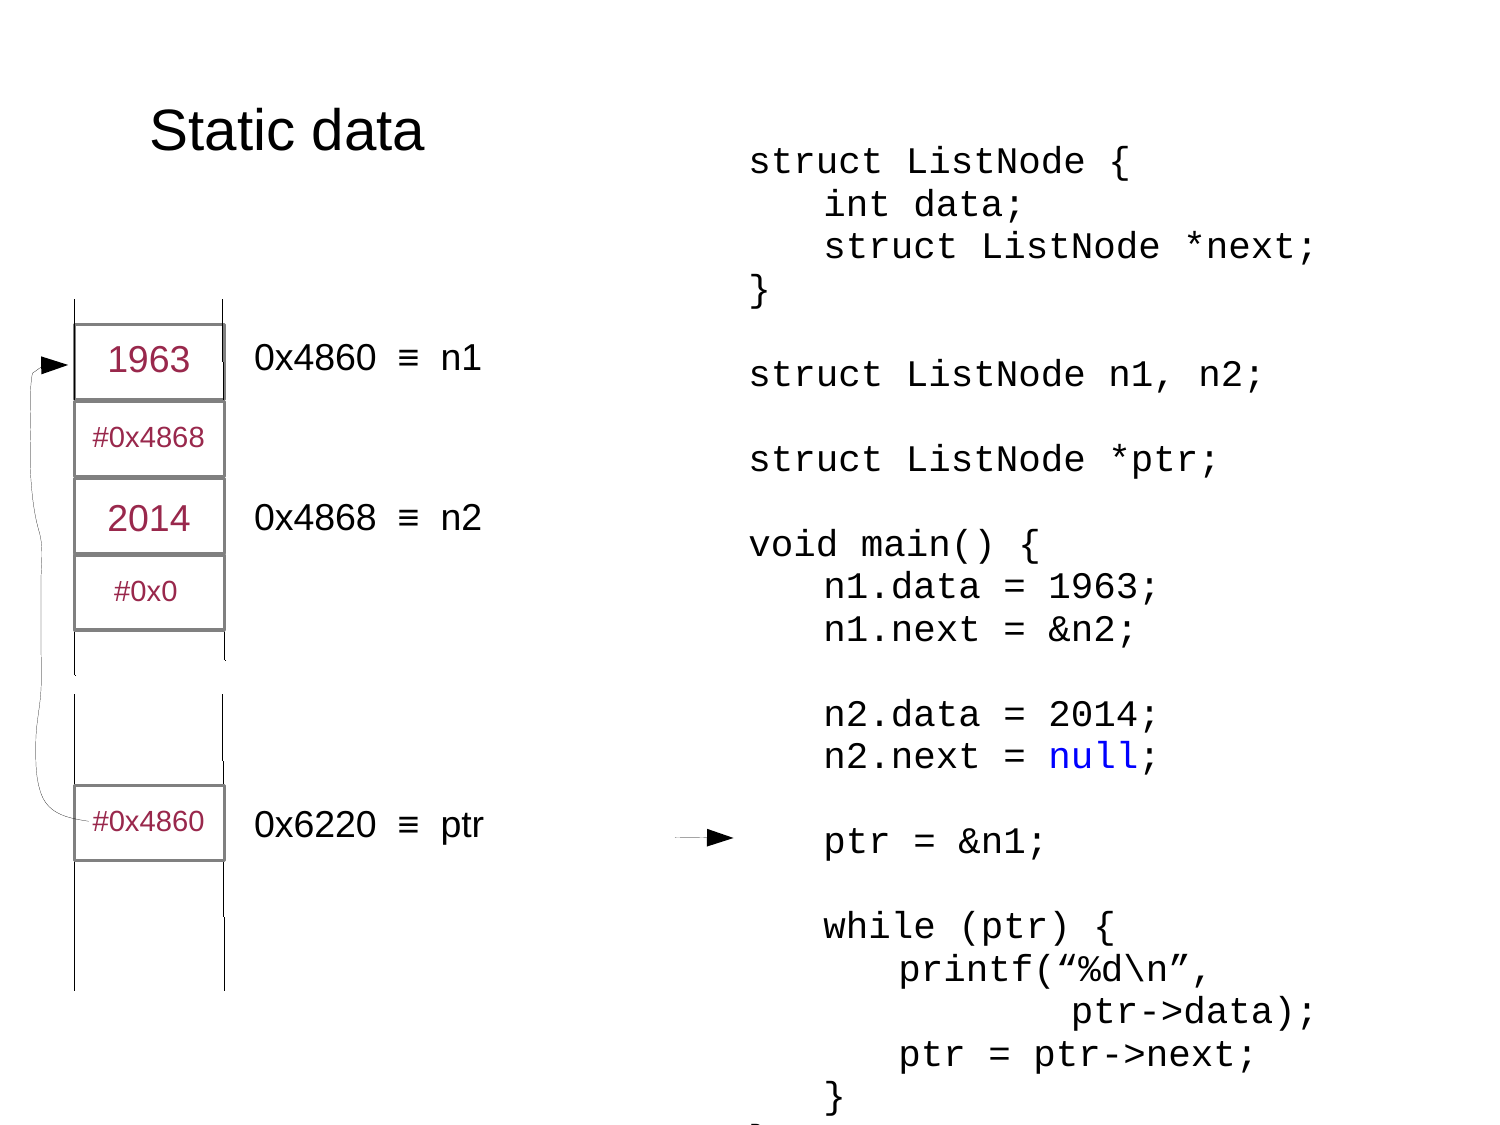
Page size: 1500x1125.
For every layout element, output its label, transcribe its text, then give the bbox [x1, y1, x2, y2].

text_box 1963 [75, 330, 223, 388]
text_box 0x6220 ≡ ptr [239, 796, 705, 856]
text_box #0x4868 [75, 413, 223, 461]
text_box Static data [135, 90, 1156, 235]
text_box 0x4868 ≡ n2 [239, 488, 705, 549]
text_box #0x0 [75, 567, 217, 616]
text_box #0x4860 [75, 797, 223, 845]
text_box 0x4860 ≡ n1 [239, 329, 705, 389]
text_box struct ListNode { int data; struct ListNode *next; } struct ListNode n1, n2; struct ListNode *ptr; void main() { n1.data = 1963; n1.next = &n2; n2.data = 2014; n2.next = null; ptr = &n1; while (ptr) { printf(“%d\n”, ptr->data); ptr = ptr->next; } } [733, 135, 1454, 1050]
text_box 2014 [75, 490, 223, 547]
